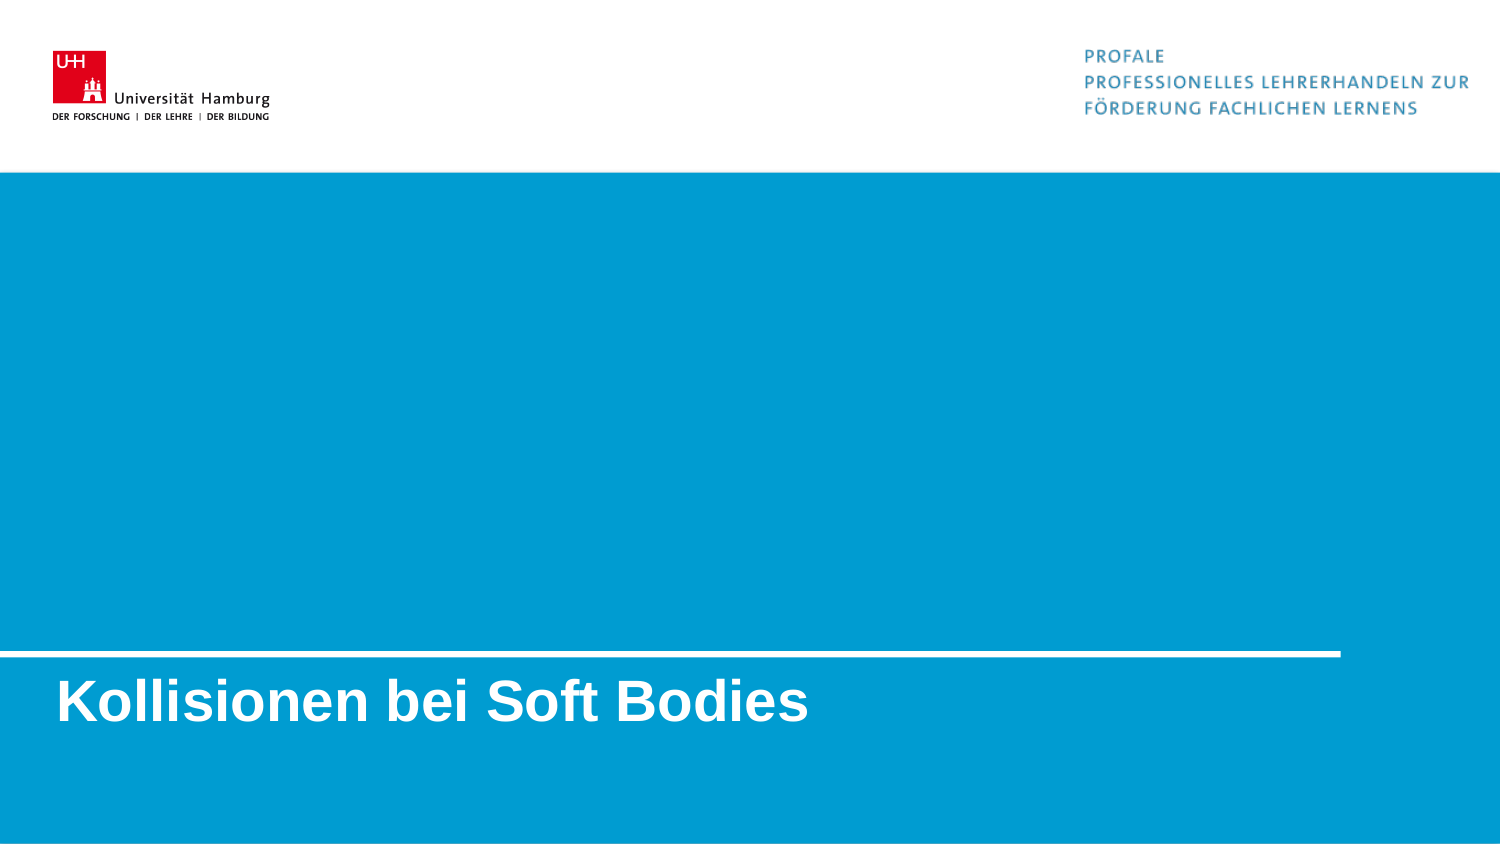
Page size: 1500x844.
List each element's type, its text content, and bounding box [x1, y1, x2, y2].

title Kollisionen bei Soft Bodies [41, 655, 1370, 822]
picture [0, 0, 322, 147]
picture [1085, 48, 1469, 115]
